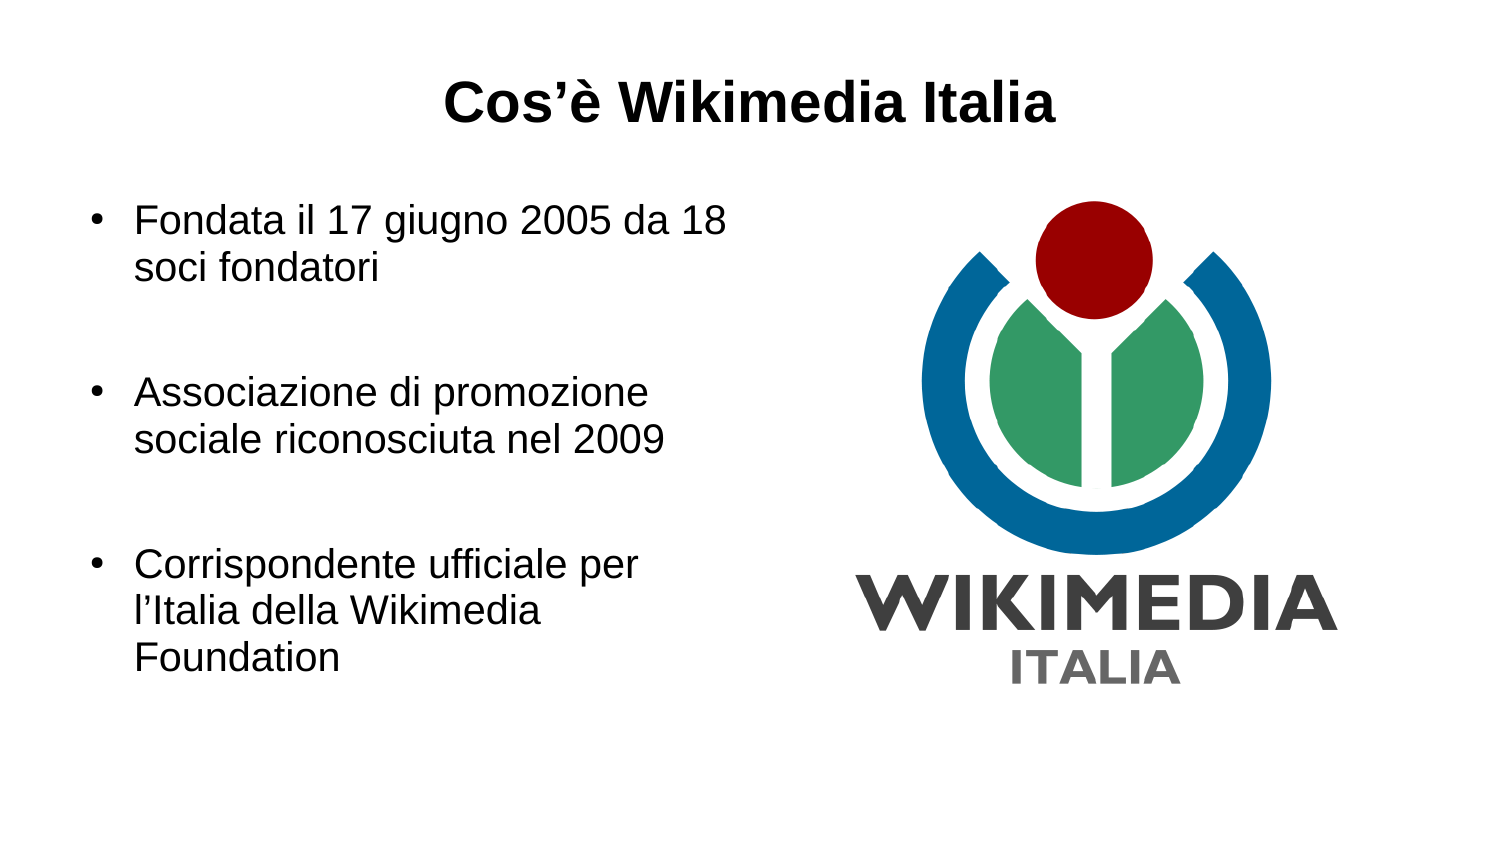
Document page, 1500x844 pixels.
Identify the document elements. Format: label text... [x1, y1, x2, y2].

title Cos’è Wikimedia Italia [75, 33, 1425, 175]
list Fondata il 17 giugno 2005 da 18 soci fondatori Associazione di promozione sociale riconosciuta nel 2009 Corrispondente ufficiale per l’Italia della Wikimedia Foundation [75, 197, 734, 687]
picture [851, 197, 1341, 687]
